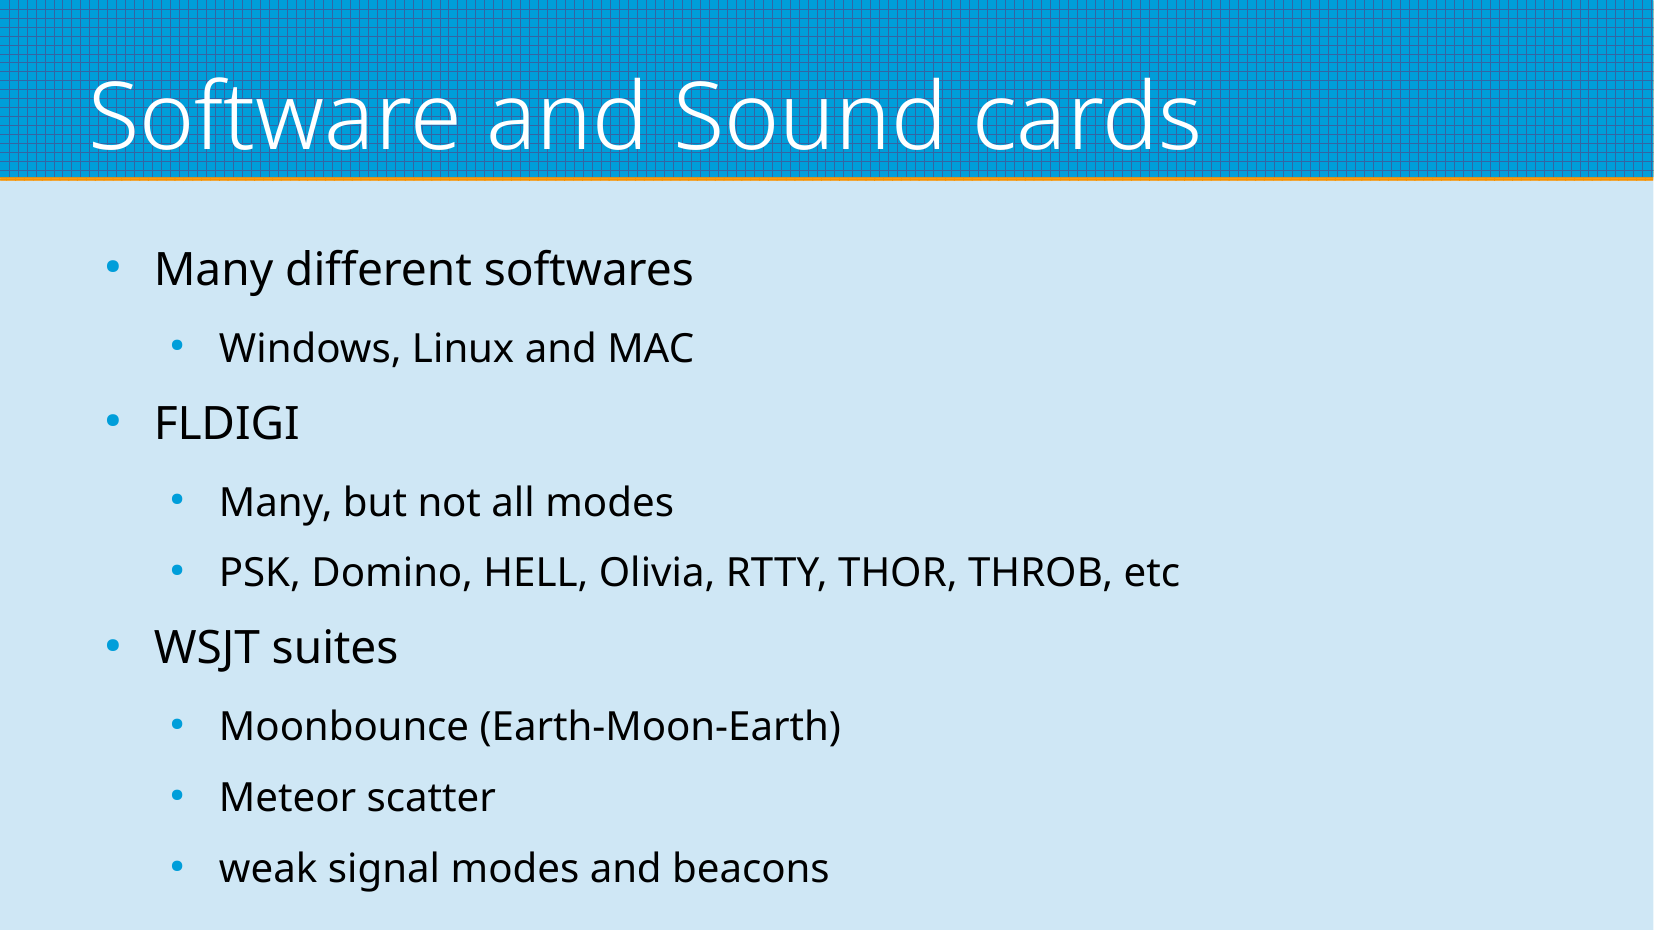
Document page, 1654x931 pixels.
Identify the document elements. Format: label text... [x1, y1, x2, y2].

list Many different softwares Windows, Linux and MAC FLDIGI Many, but not all modes PSK, Domino, HELL, Olivia, RTTY, THOR, THROB, etc WSJT suites Moonbounce (Earth-Moon-Earth) Meteor scatter weak signal modes and beacons [88, 236, 1565, 901]
title Software and Sound cards [88, 14, 1565, 178]
